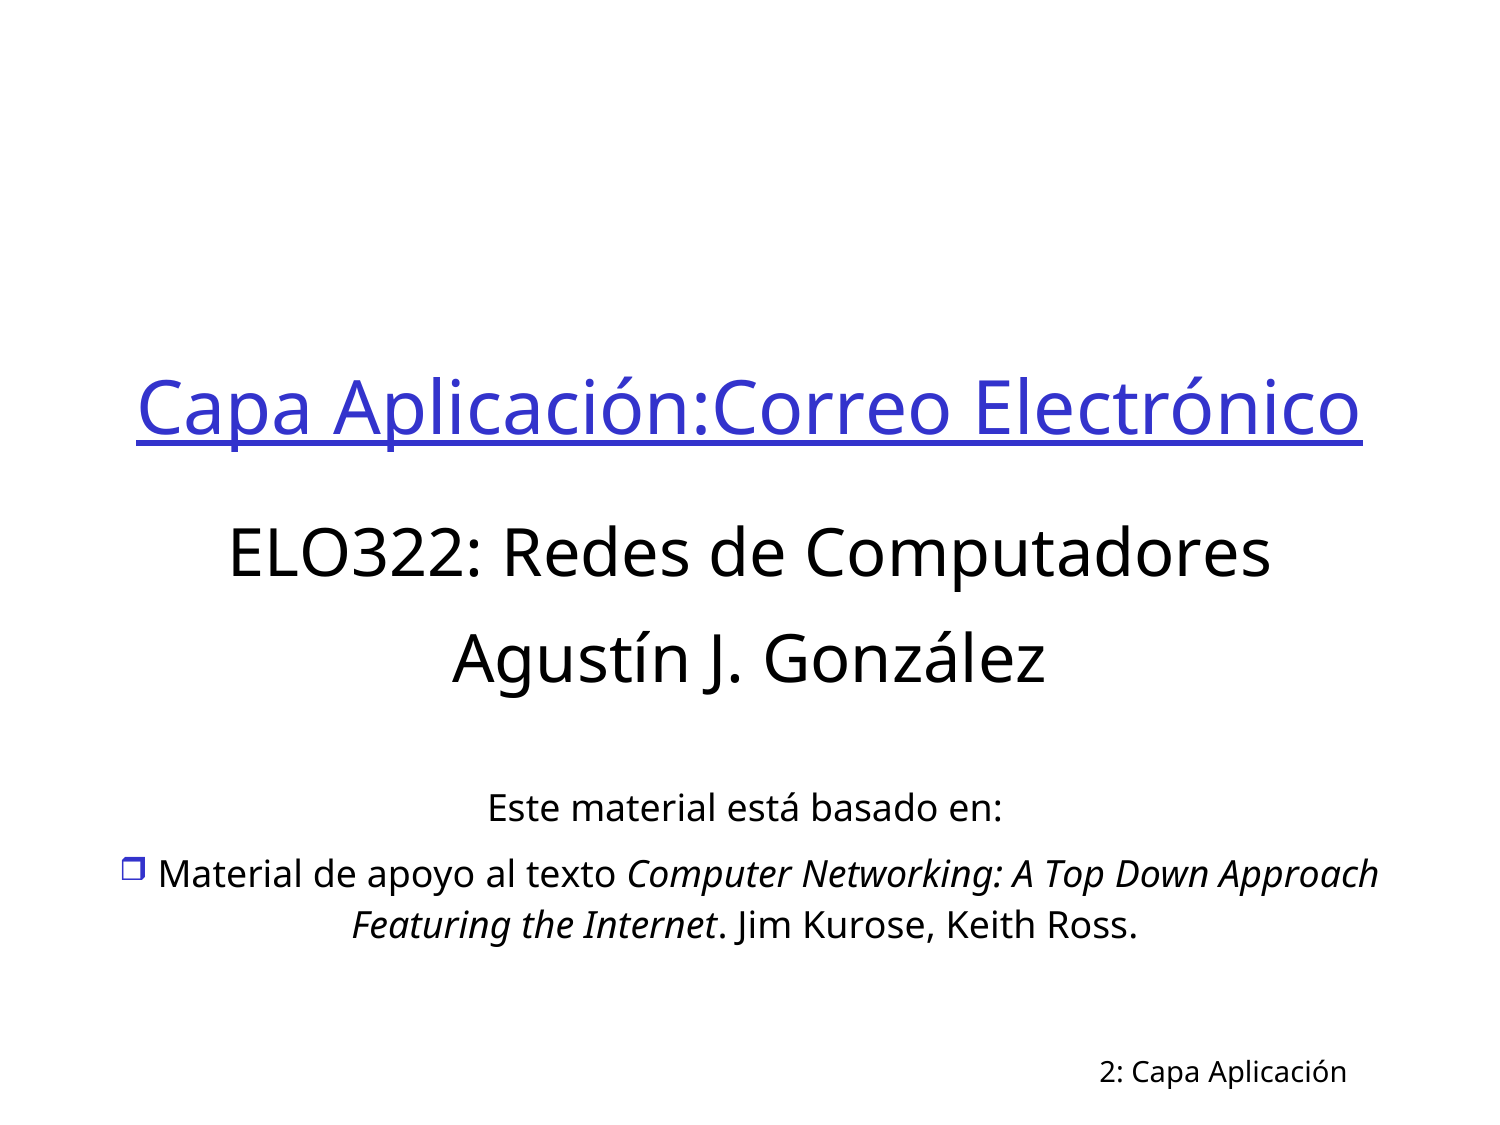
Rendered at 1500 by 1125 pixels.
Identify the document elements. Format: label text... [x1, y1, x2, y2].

subtitle ELO322: Redes de Computadores Agustín J. González Este material está basado en: Material de apoyo al texto Computer Networking: A Top Down Approach Featuring the Internet. Jim Kurose, Keith Ross. [75, 487, 1426, 968]
title Capa Aplicación:Correo Electrónico [75, 323, 1426, 487]
